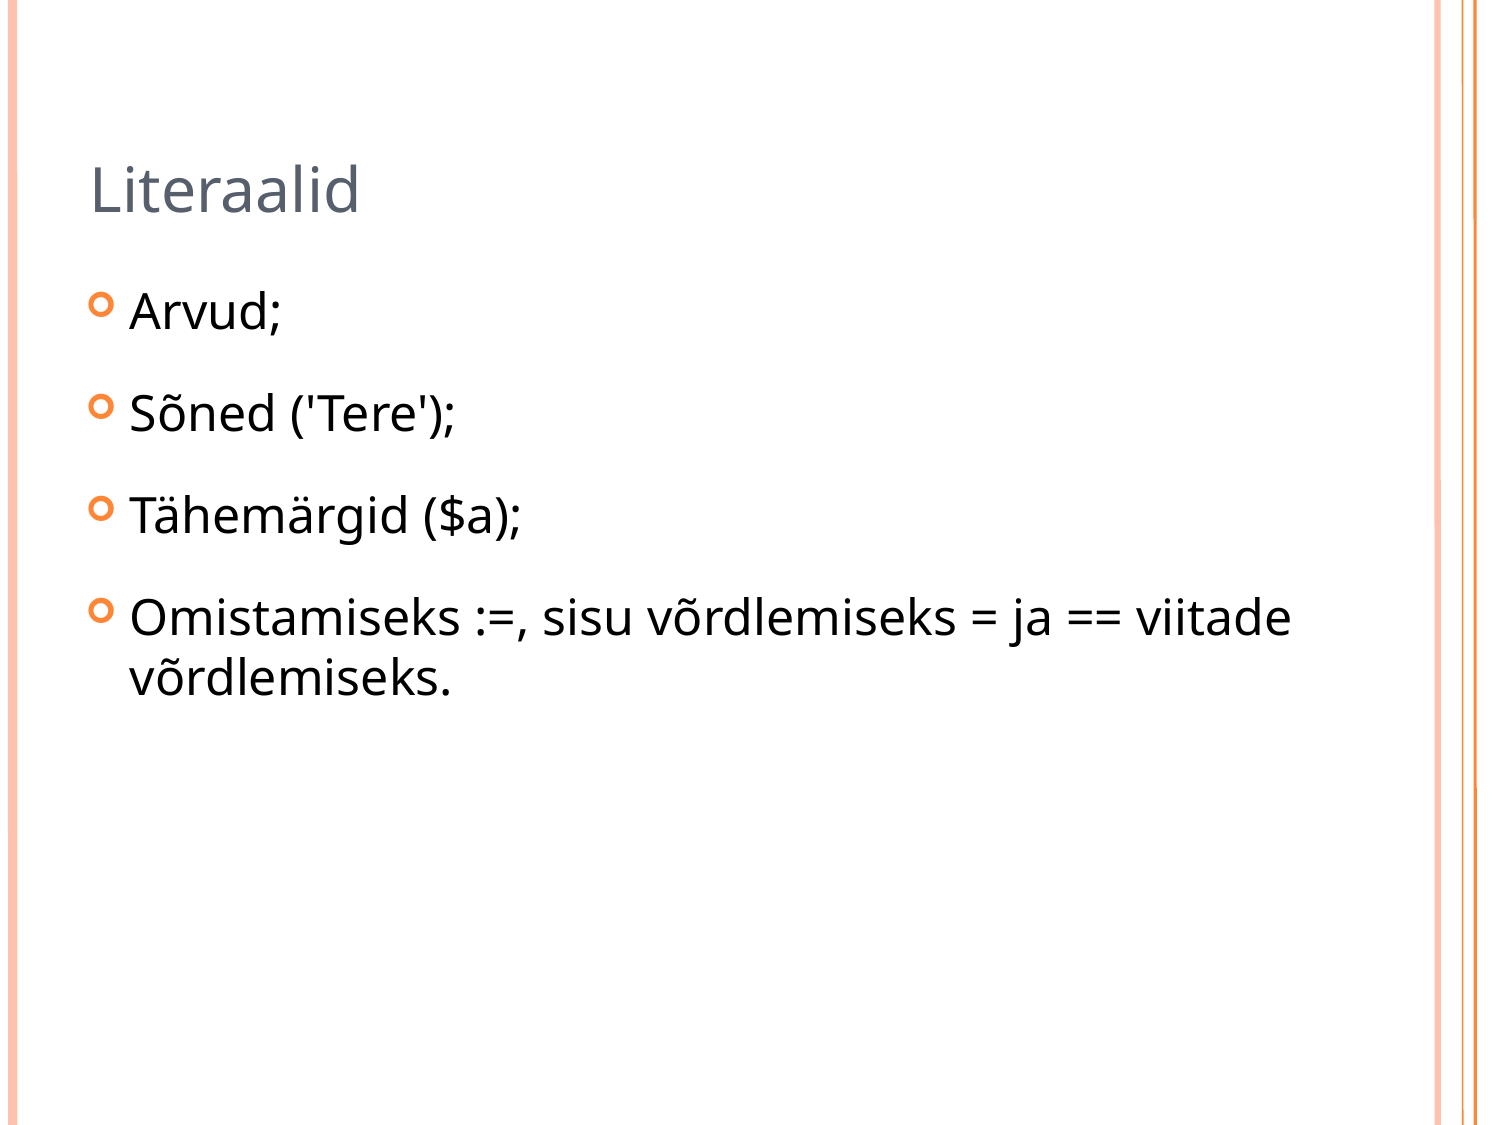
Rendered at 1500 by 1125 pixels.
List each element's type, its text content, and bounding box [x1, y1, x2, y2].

list Arvud; Sõned ('Tere'); Tähemärgid ($a); Omistamiseks :=, sisu võrdlemiseks = ja == viitade võrdlemiseks. [70, 271, 1378, 1022]
title Literaalid [74, 44, 1300, 233]
